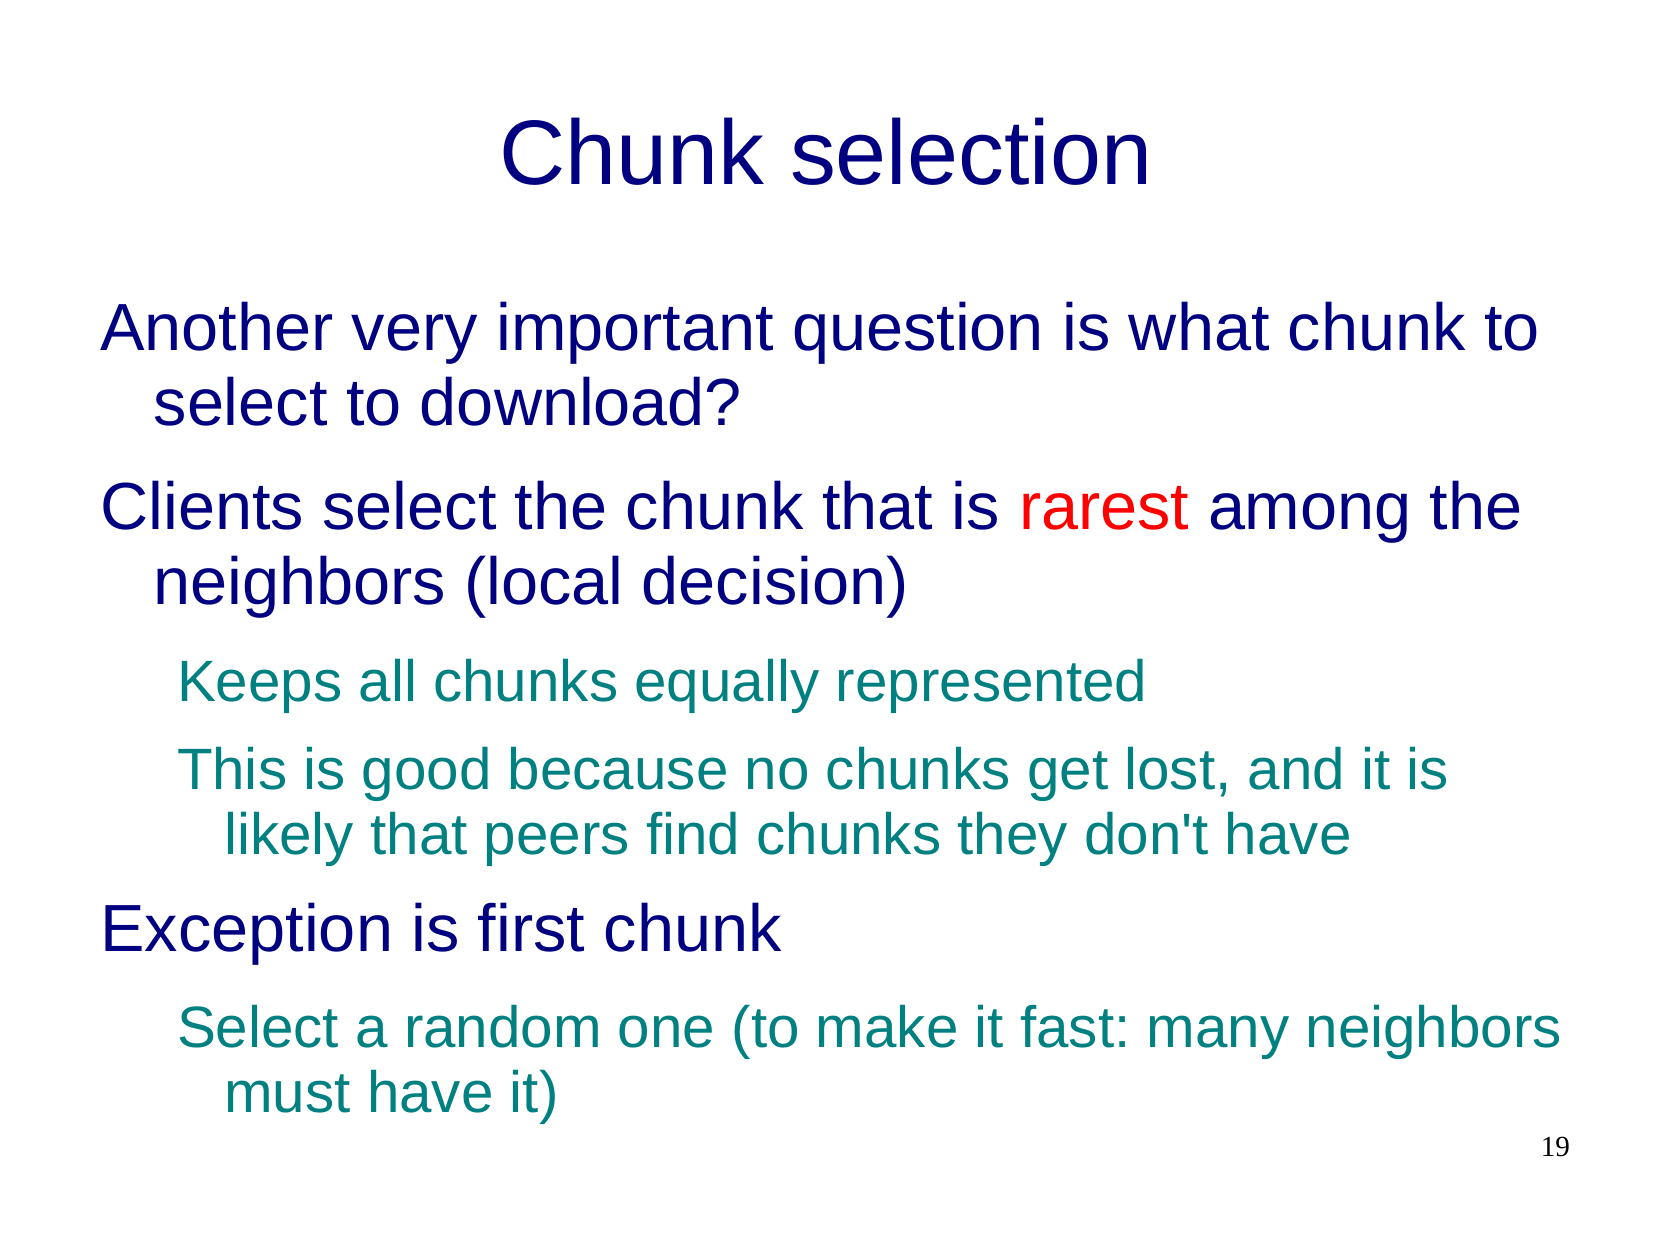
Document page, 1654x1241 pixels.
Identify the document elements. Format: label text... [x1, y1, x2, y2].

list Another very important question is what chunk to select to download? Clients select the chunk that is rarest among the neighbors (local decision) Keeps all chunks equally represented This is good because no chunks get lost, and it is likely that peers find chunks they don't have Exception is first chunk Select a random one (to make it fast: many neighbors must have it) [82, 290, 1571, 1124]
title Chunk selection [82, 49, 1571, 257]
